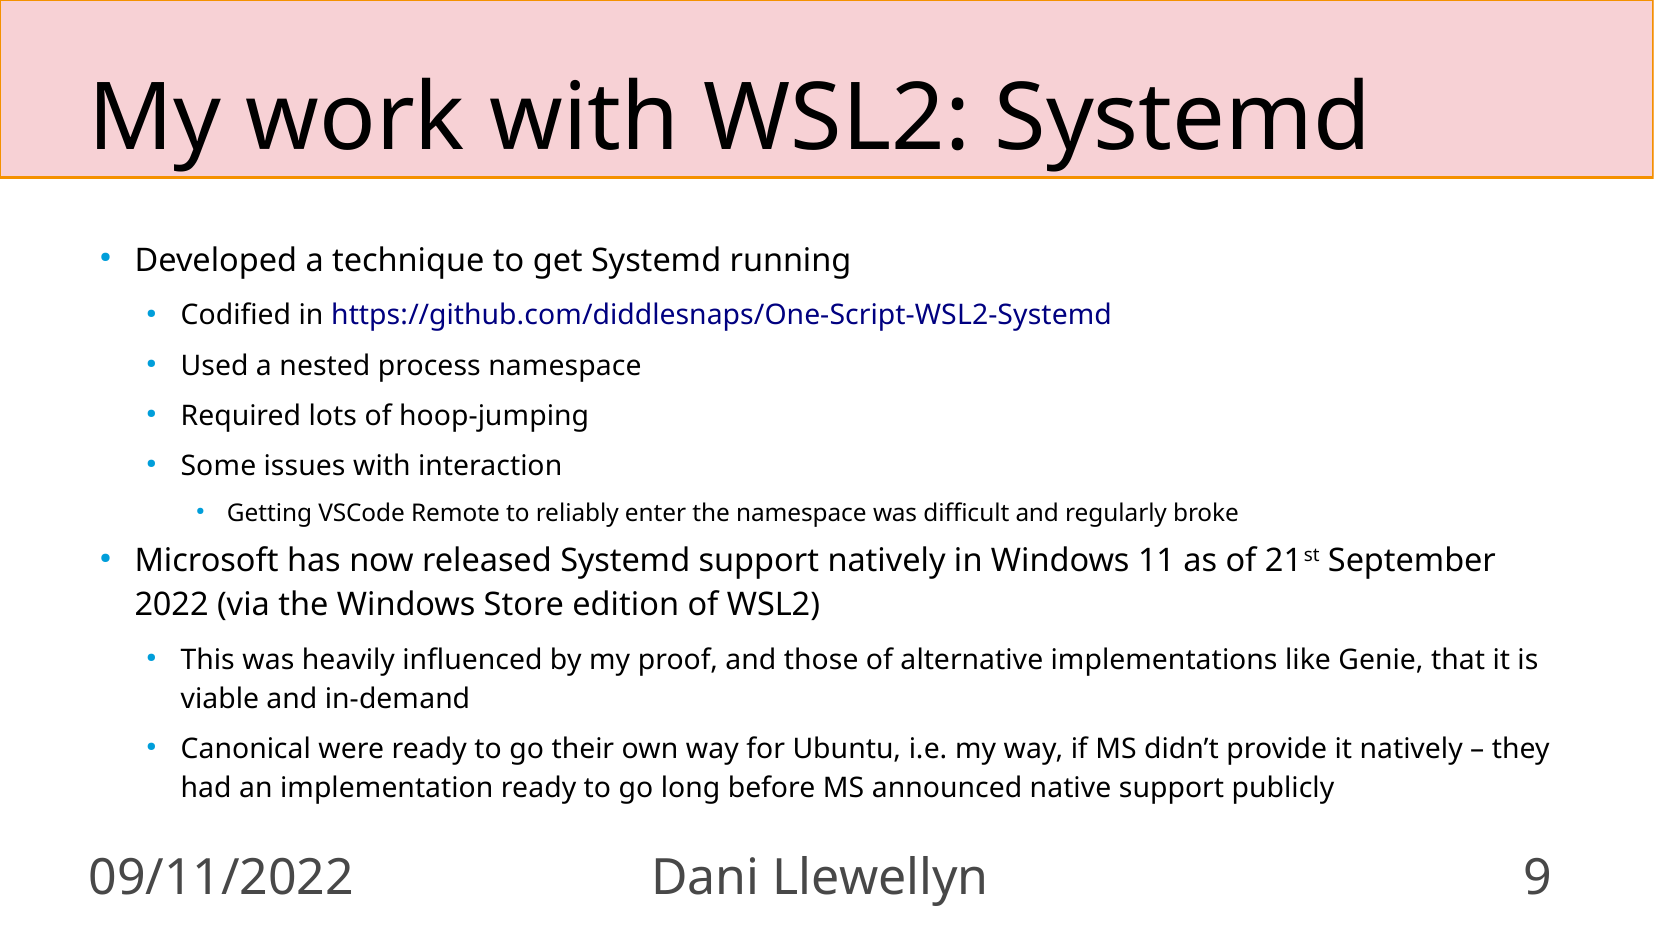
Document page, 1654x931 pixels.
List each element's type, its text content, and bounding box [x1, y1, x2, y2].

list Developed a technique to get Systemd running Codified in https://github.com/diddlesnaps/One-Script-WSL2-Systemd Used a nested process namespace Required lots of hoop-jumping Some issues with interaction Getting VSCode Remote to reliably enter the namespace was difficult and regularly broke Microsoft has now released Systemd support natively in Windows 11 as of 21st September 2022 (via the Windows Store edition of WSL2) This was heavily influenced by my proof, and those of alternative implementations like Genie, that it is viable and in-demand Canonical were ready to go their own way for Ubuntu, i.e. my way, if MS didn’t provide it natively – they had an implementation ready to go long before MS announced native support publicly [88, 236, 1565, 813]
title My work with WSL2: Systemd [88, 14, 1565, 178]
